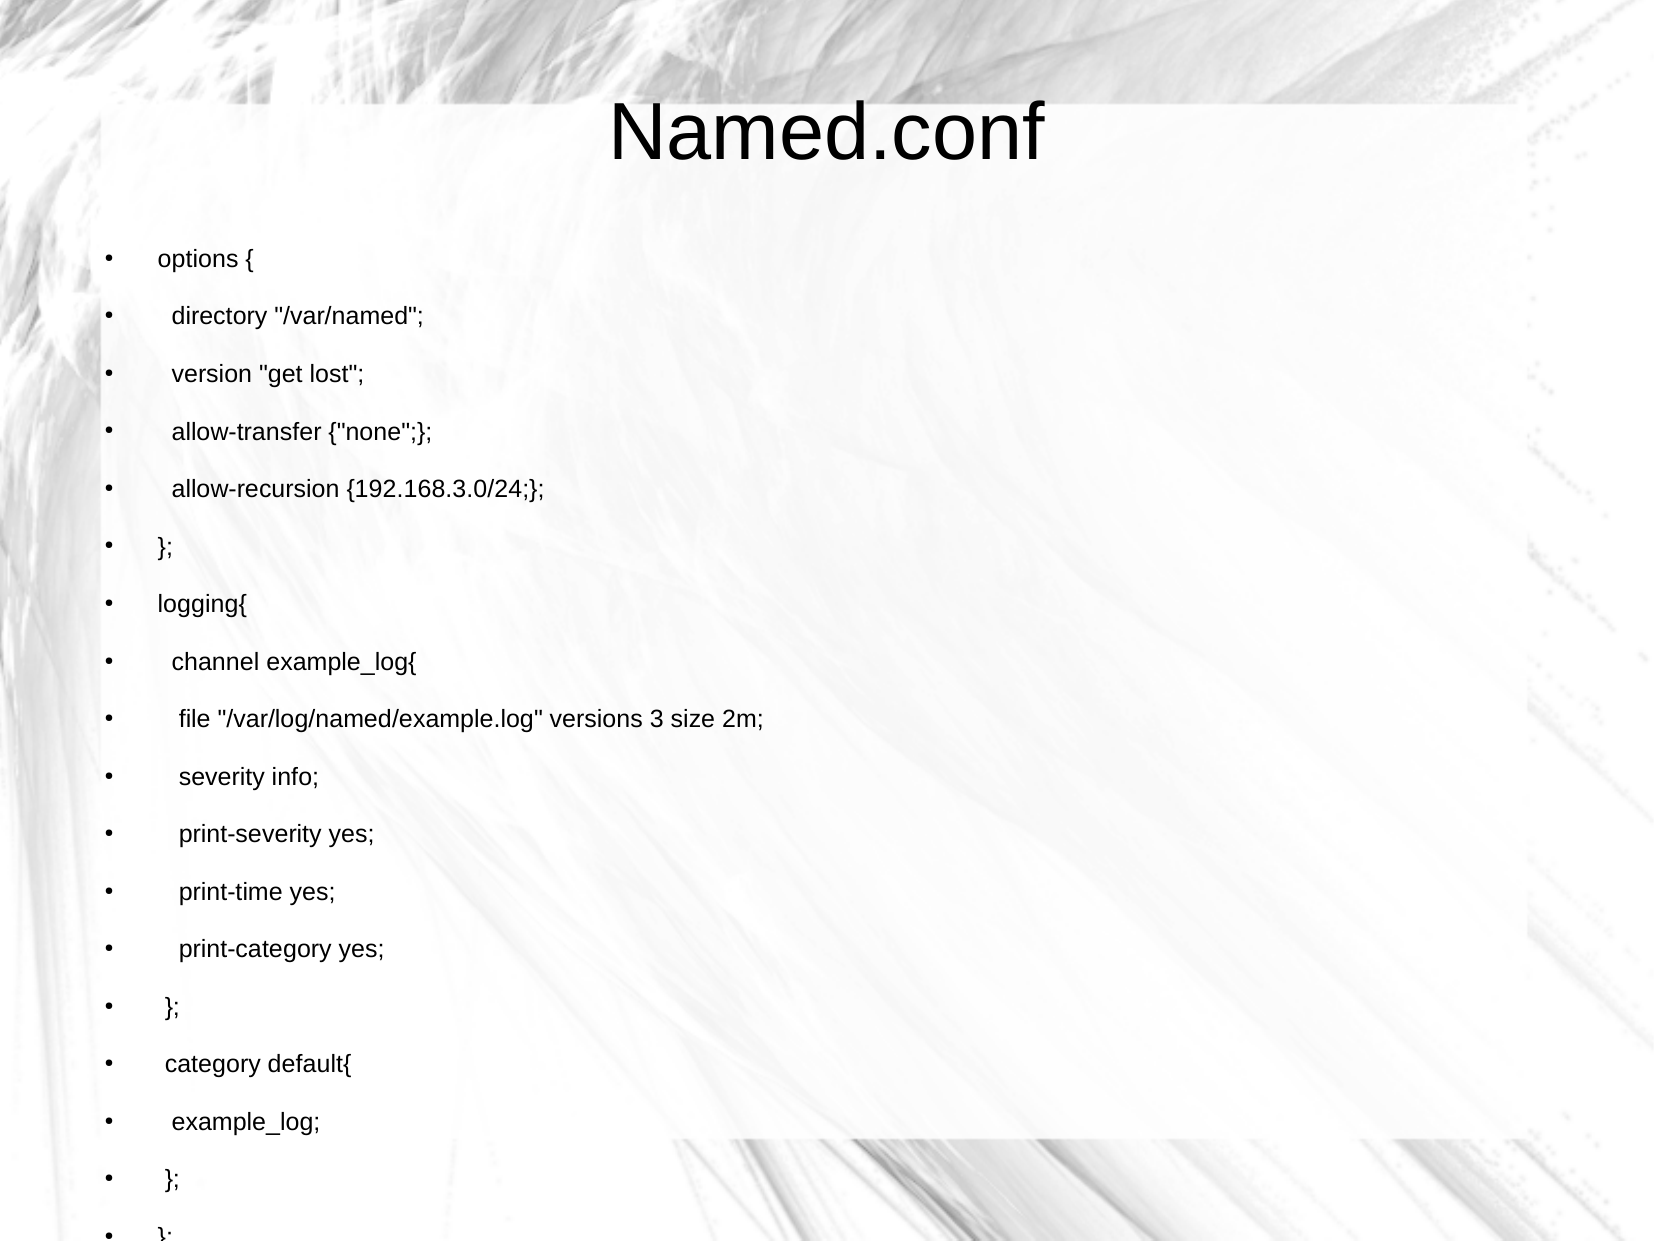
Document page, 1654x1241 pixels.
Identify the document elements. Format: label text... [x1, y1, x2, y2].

title Named.conf [82, 37, 1571, 226]
picture [0, 0, 1654, 1241]
list options { directory "/var/named"; version "get lost"; allow-transfer {"none";}; allow-recursion {192.168.3.0/24;}; }; logging{ channel example_log{ file "/var/log/named/example.log" versions 3 size 2m; severity info; print-severity yes; print-time yes; print-category yes; }; category default{ example_log; }; }; [86, 244, 1576, 1241]
